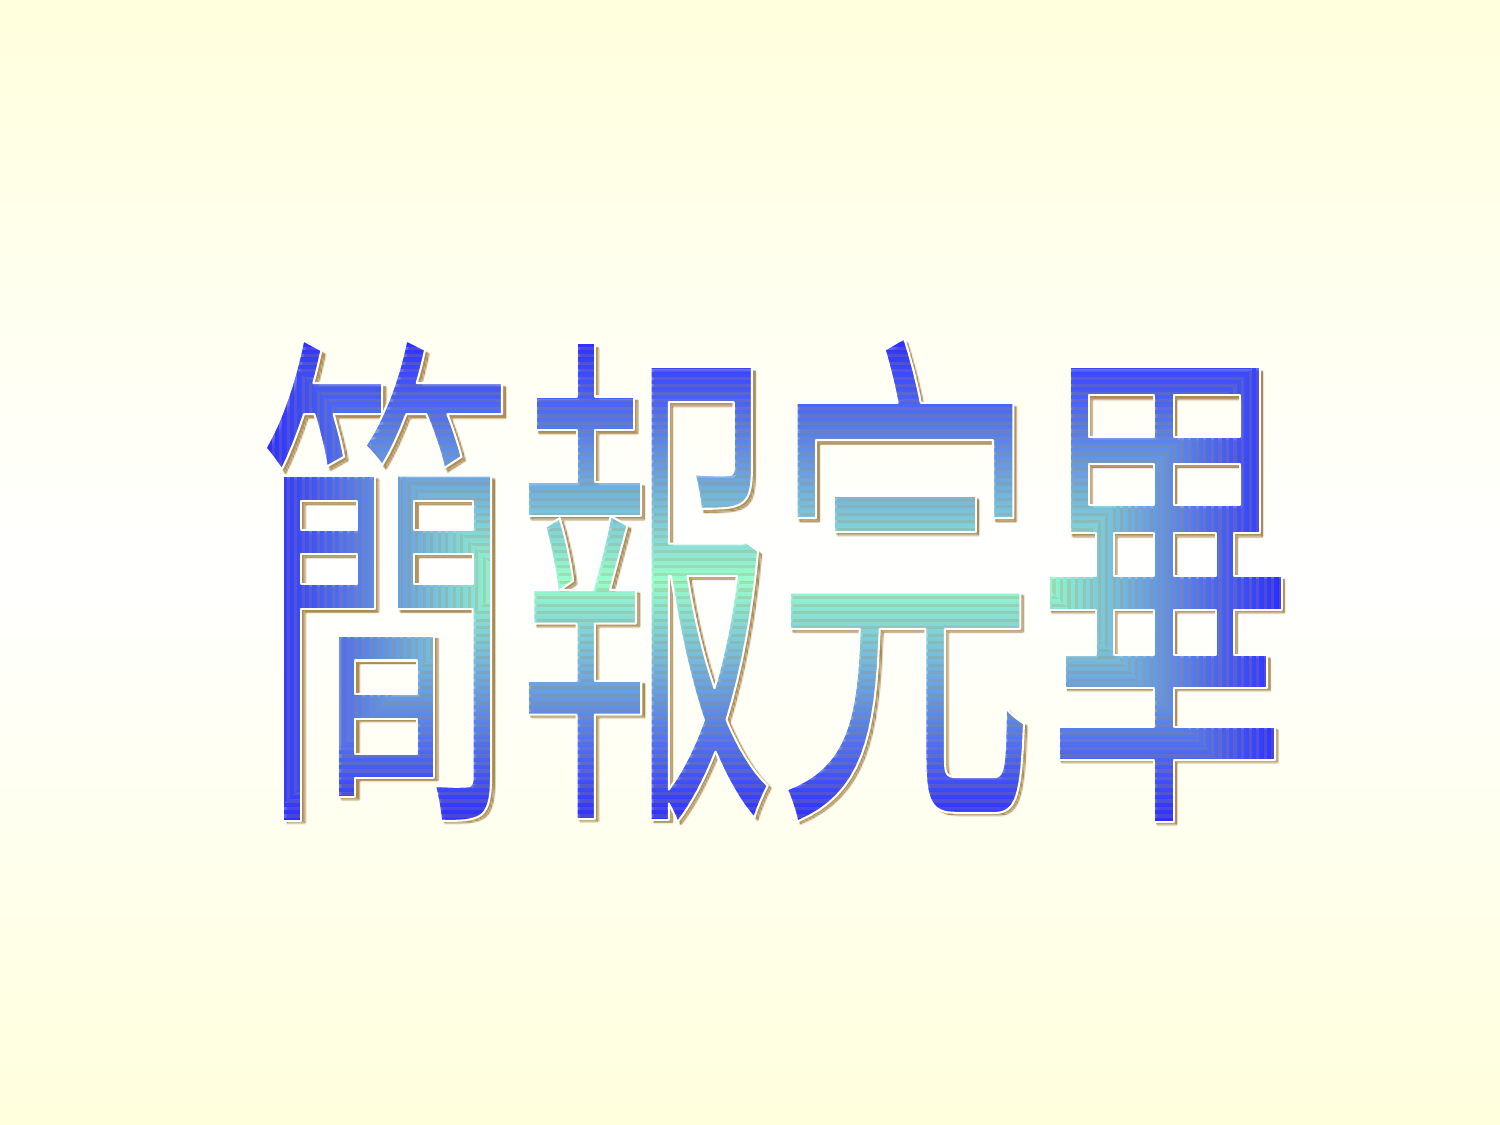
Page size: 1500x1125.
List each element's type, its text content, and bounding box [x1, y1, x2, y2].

text_box 簡報完畢 [396, 475, 492, 821]
text_box 簡報完畢 [283, 475, 375, 821]
text_box 簡報完畢 [650, 366, 768, 823]
text_box 簡報完畢 [786, 592, 1024, 822]
text_box 簡報完畢 [265, 340, 502, 470]
text_box 簡報完畢 [1048, 367, 1282, 823]
text_box 簡報完畢 [834, 495, 976, 532]
text_box 簡報完畢 [796, 338, 1014, 519]
text_box 簡報完畢 [337, 635, 435, 798]
text_box 簡報完畢 [527, 343, 642, 820]
